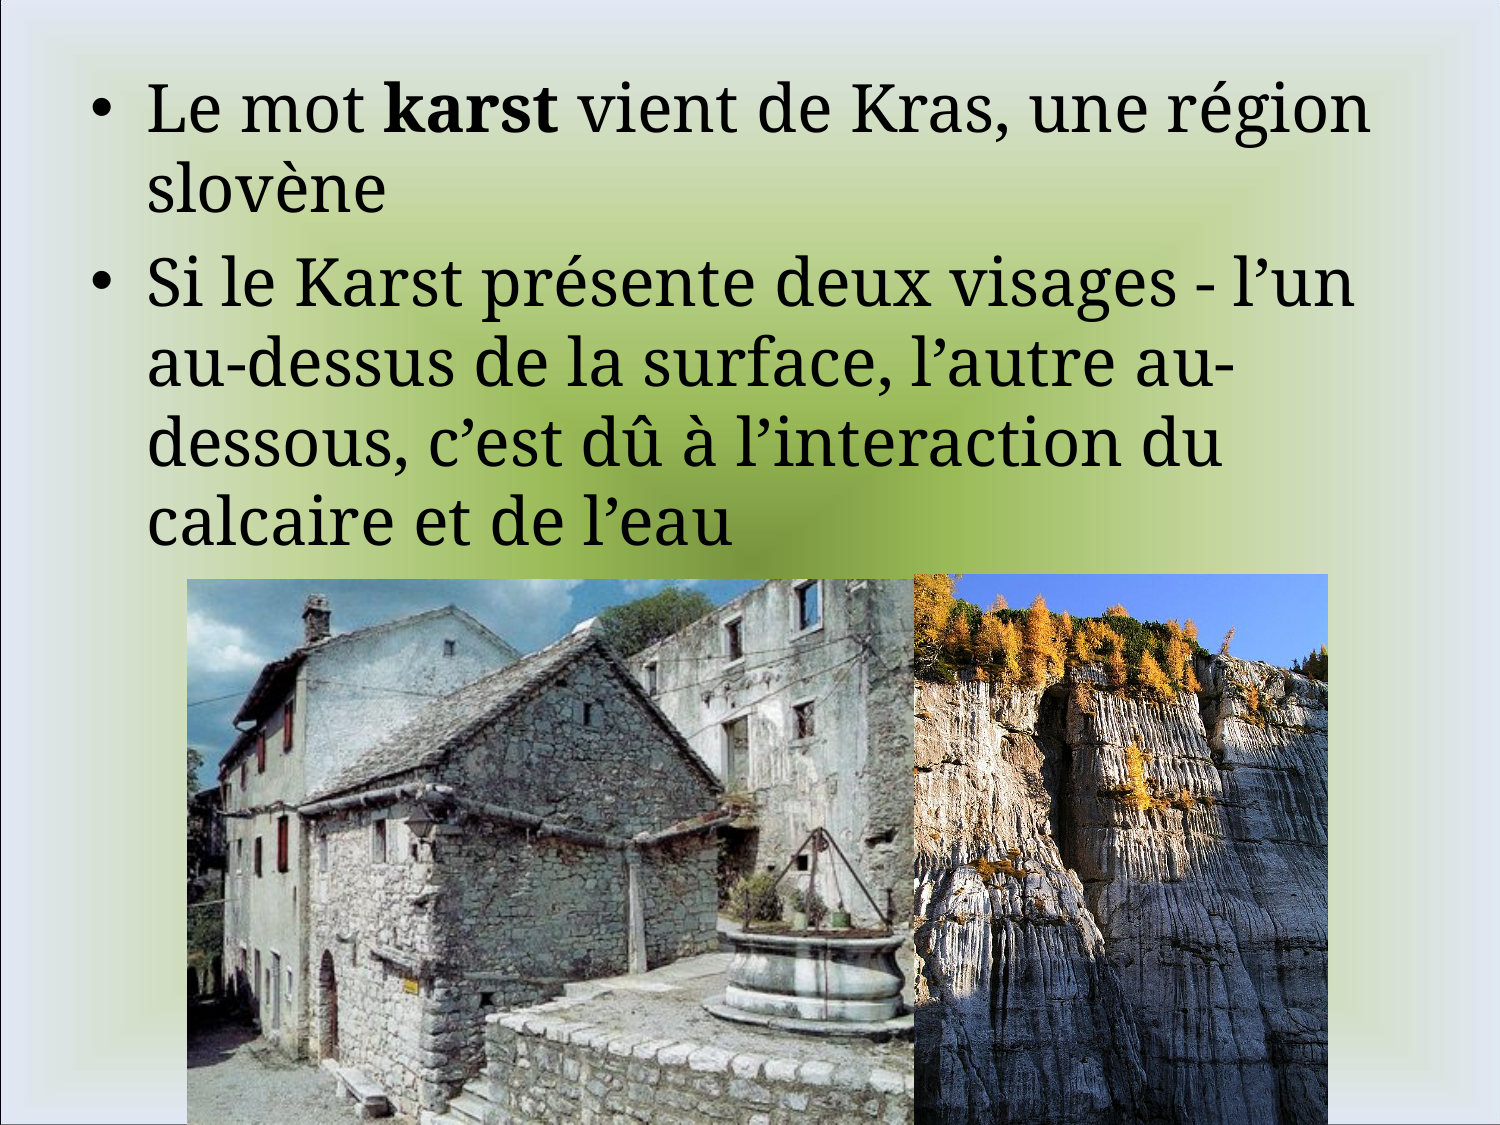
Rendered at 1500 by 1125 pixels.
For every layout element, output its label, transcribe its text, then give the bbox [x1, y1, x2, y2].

picture [0, 0, 1500, 1125]
list Le mot karst vient de Kras, une région slovène Si le Karst présente deux visages - l’un au-dessus de la surface, l’autre au-dessous, c’est dû à l’interaction du calcaire et de l’eau [75, 58, 1425, 1005]
